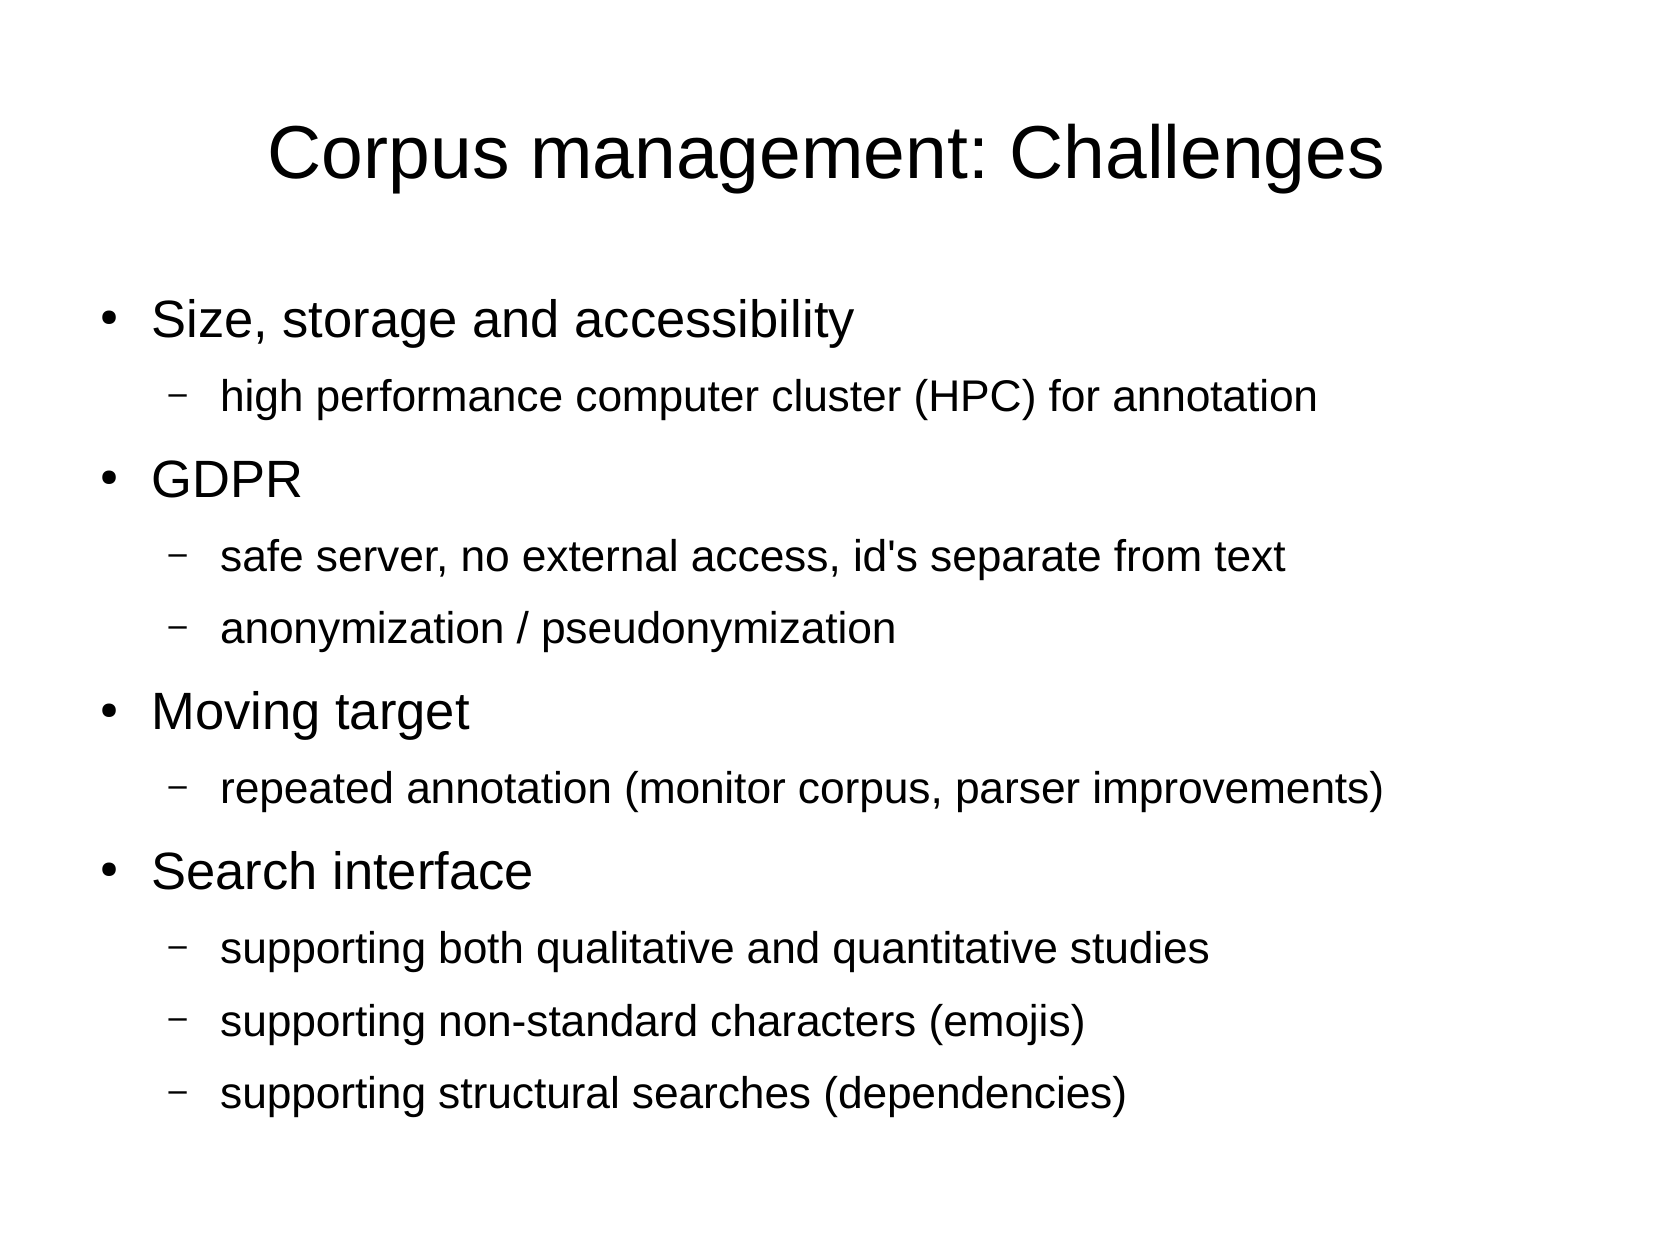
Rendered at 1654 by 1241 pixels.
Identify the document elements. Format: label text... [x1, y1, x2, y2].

title Corpus management: Challenges [82, 49, 1571, 257]
list Size, storage and accessibility high performance computer cluster (HPC) for annotation GDPR safe server, no external access, id's separate from text anonymization / pseudonymization Moving target repeated annotation (monitor corpus, parser improvements) Search interface supporting both qualitative and quantitative studies supporting non-standard characters (emojis) supporting structural searches (dependencies) [82, 290, 1571, 1126]
